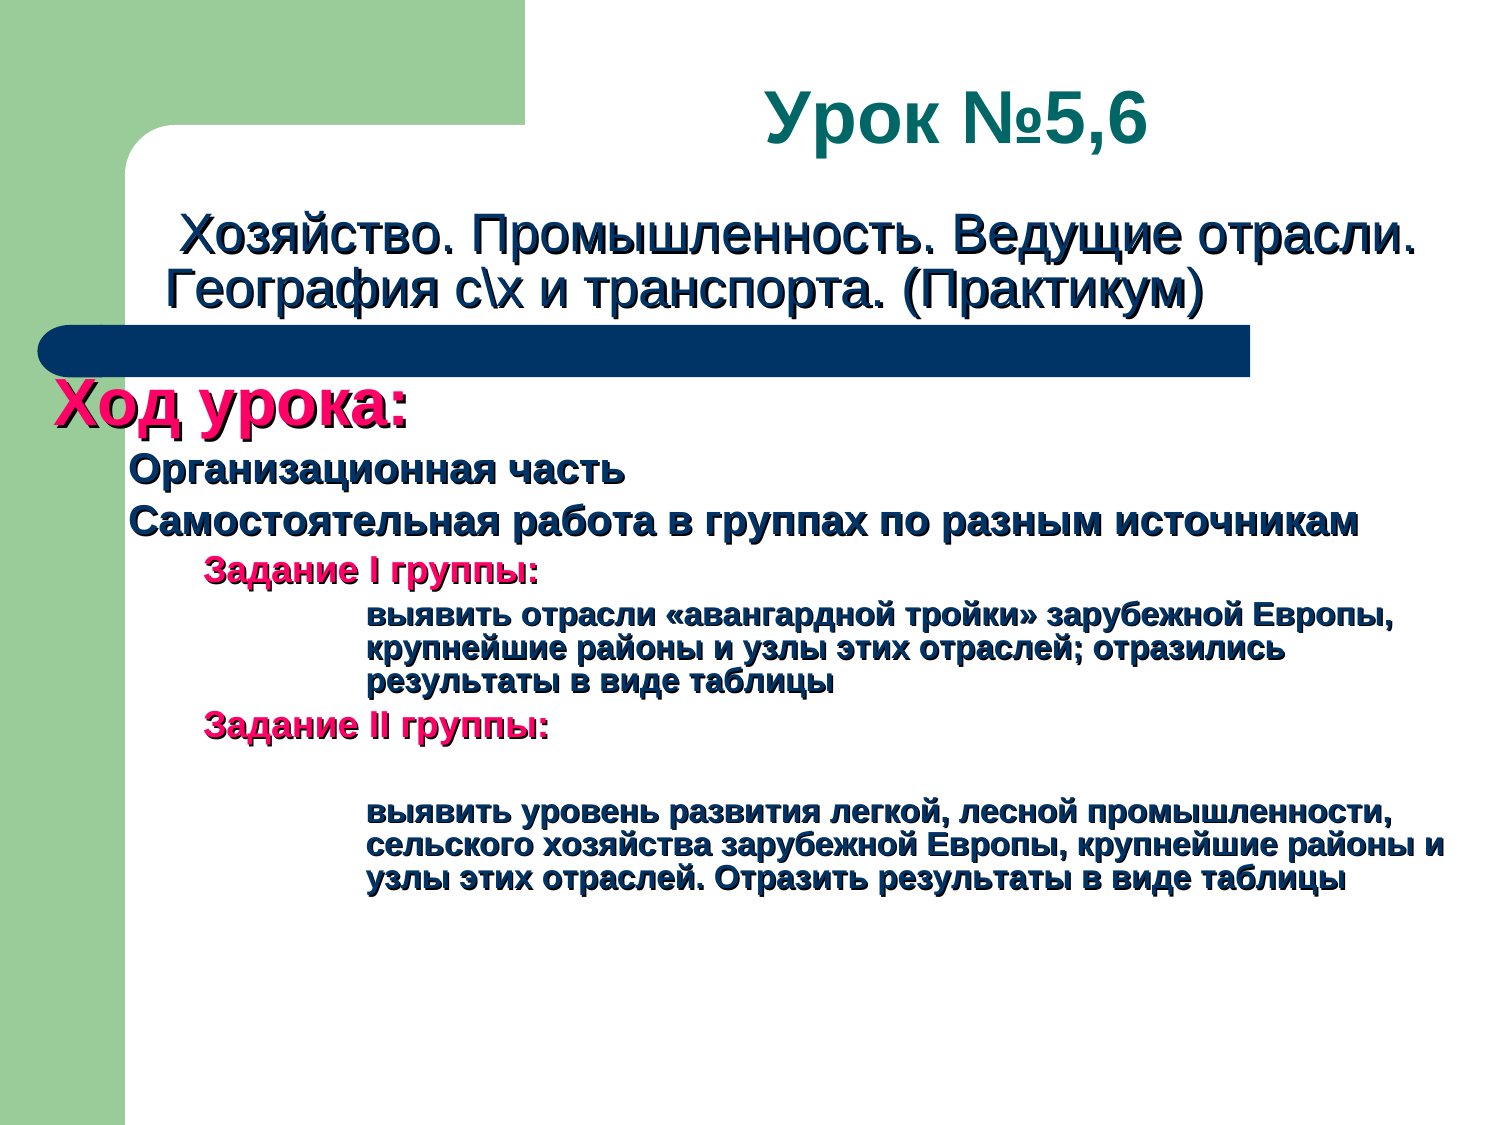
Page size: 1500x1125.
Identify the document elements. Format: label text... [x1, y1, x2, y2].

list Ход урока: Организационная часть Самостоятельная работа в группах по разным источникам Задание I группы: выявить отрасли «авангардной тройки» зарубежной Европы, крупнейшие районы и узлы этих отраслей; отразились результаты в виде таблицы Задание II группы: выявить уровень развития легкой, лесной промышленности, сельского хозяйства зарубежной Европы, крупнейшие районы и узлы этих отраслей. Отразить результаты в виде таблицы [38, 363, 1477, 1094]
title Урок №5,6 Хозяйство. Промышленность. Ведущие отрасли. География с\х и транспорта. (Практикум) [149, 0, 1463, 325]
